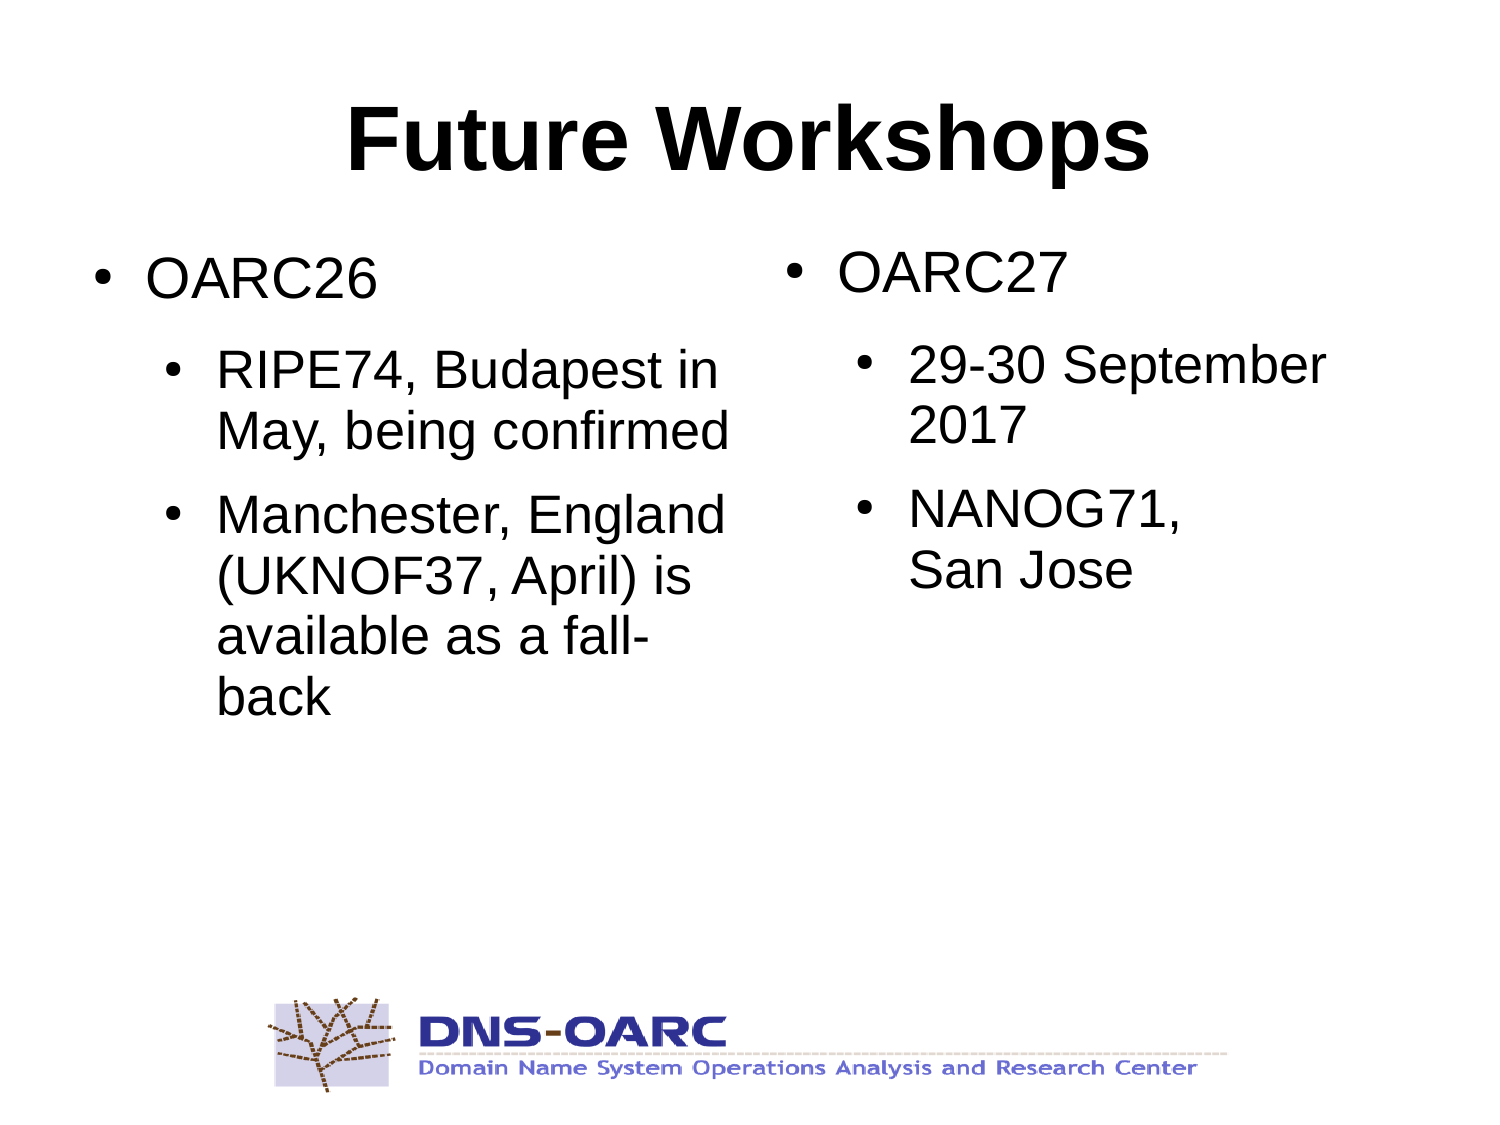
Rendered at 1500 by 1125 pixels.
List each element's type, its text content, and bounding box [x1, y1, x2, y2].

picture [214, 991, 1259, 1099]
list OARC27 29-30 September 2017 NANOG71, San Jose [766, 239, 1426, 796]
title Future Workshops [75, 44, 1425, 233]
list OARC26 RIPE74, Budapest in May, being confirmed Manchester, England (UKNOF37, April) is available as a fall-back [75, 245, 734, 898]
